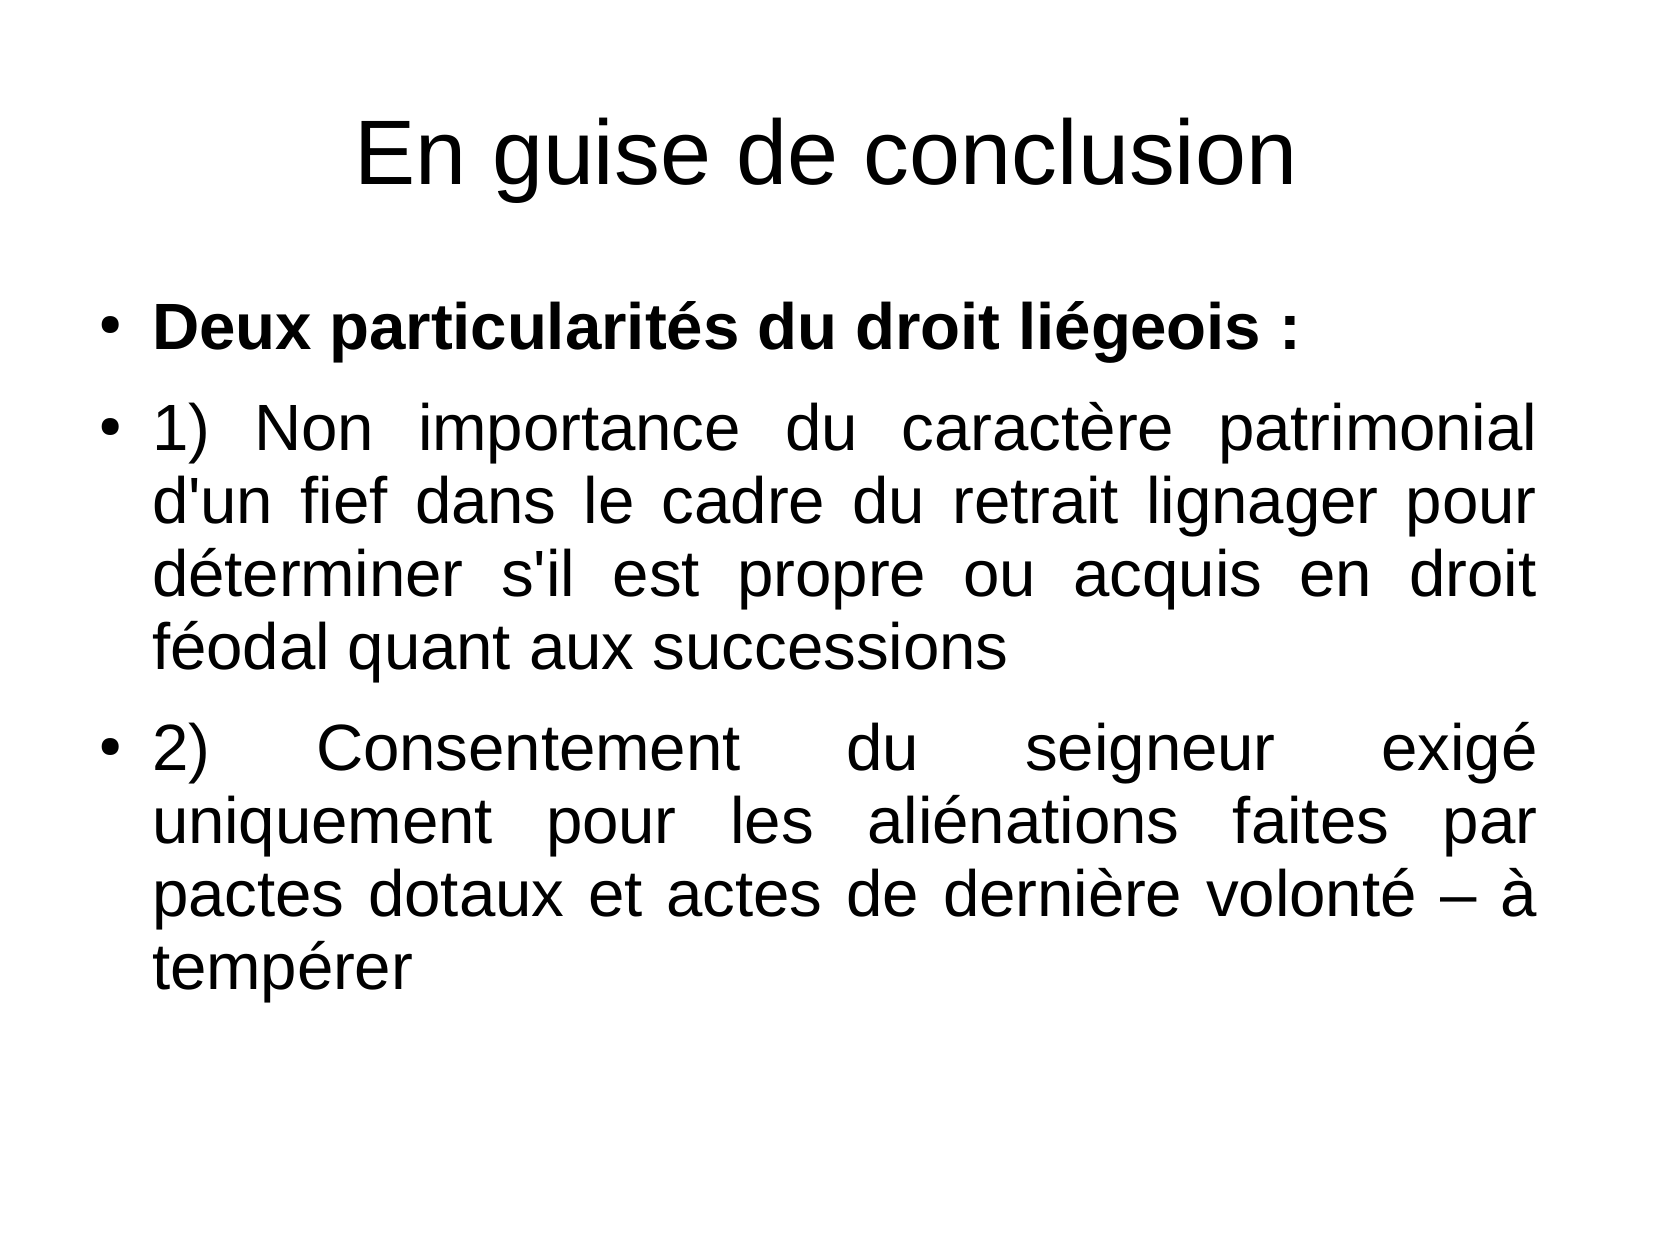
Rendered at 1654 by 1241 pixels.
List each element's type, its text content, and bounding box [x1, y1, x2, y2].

title En guise de conclusion [82, 49, 1571, 257]
list Deux particularités du droit liégeois : 1) Non importance du caractère patrimonial d'un fief dans le cadre du retrait lignager pour déterminer s'il est propre ou acquis en droit féodal quant aux successions 2) Consentement du seigneur exigé uniquement pour les aliénations faites par pactes dotaux et actes de dernière volonté – à tempérer [82, 290, 1538, 1010]
